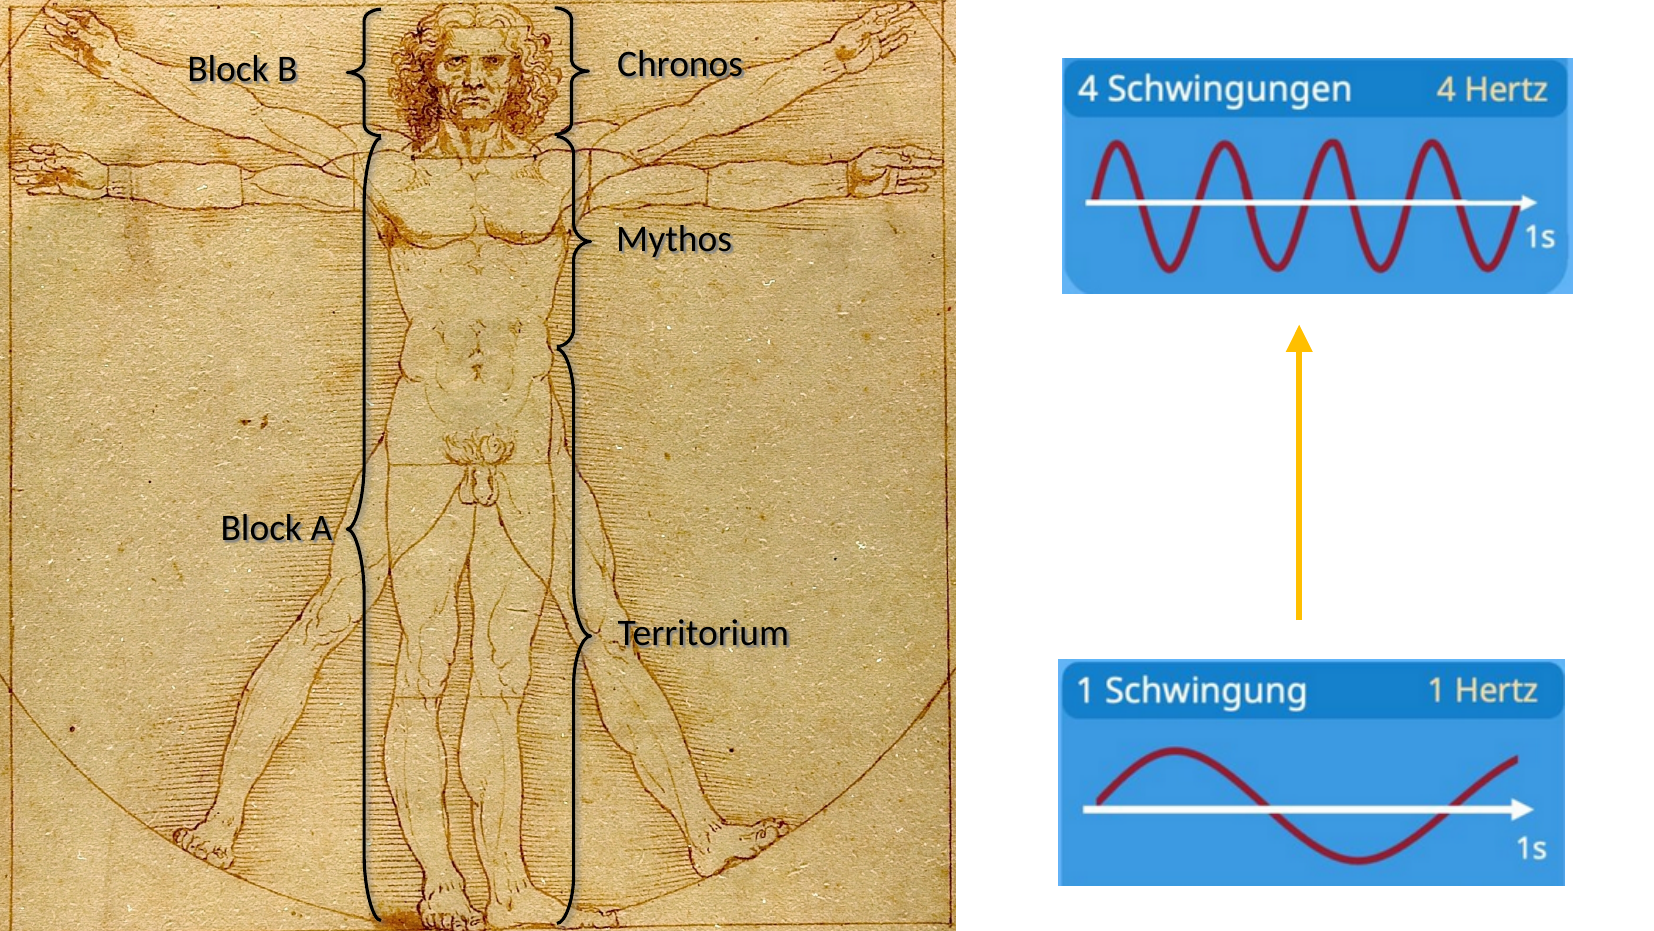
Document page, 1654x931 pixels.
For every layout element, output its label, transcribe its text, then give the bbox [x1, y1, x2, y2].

picture [0, 0, 956, 931]
text_box Block A [205, 504, 348, 557]
picture [1062, 58, 1573, 294]
picture [1058, 659, 1565, 886]
text_box Chronos [602, 40, 759, 94]
text_box Territorium [602, 609, 805, 663]
text_box Block B [172, 46, 313, 99]
text_box Mythos [601, 215, 748, 269]
